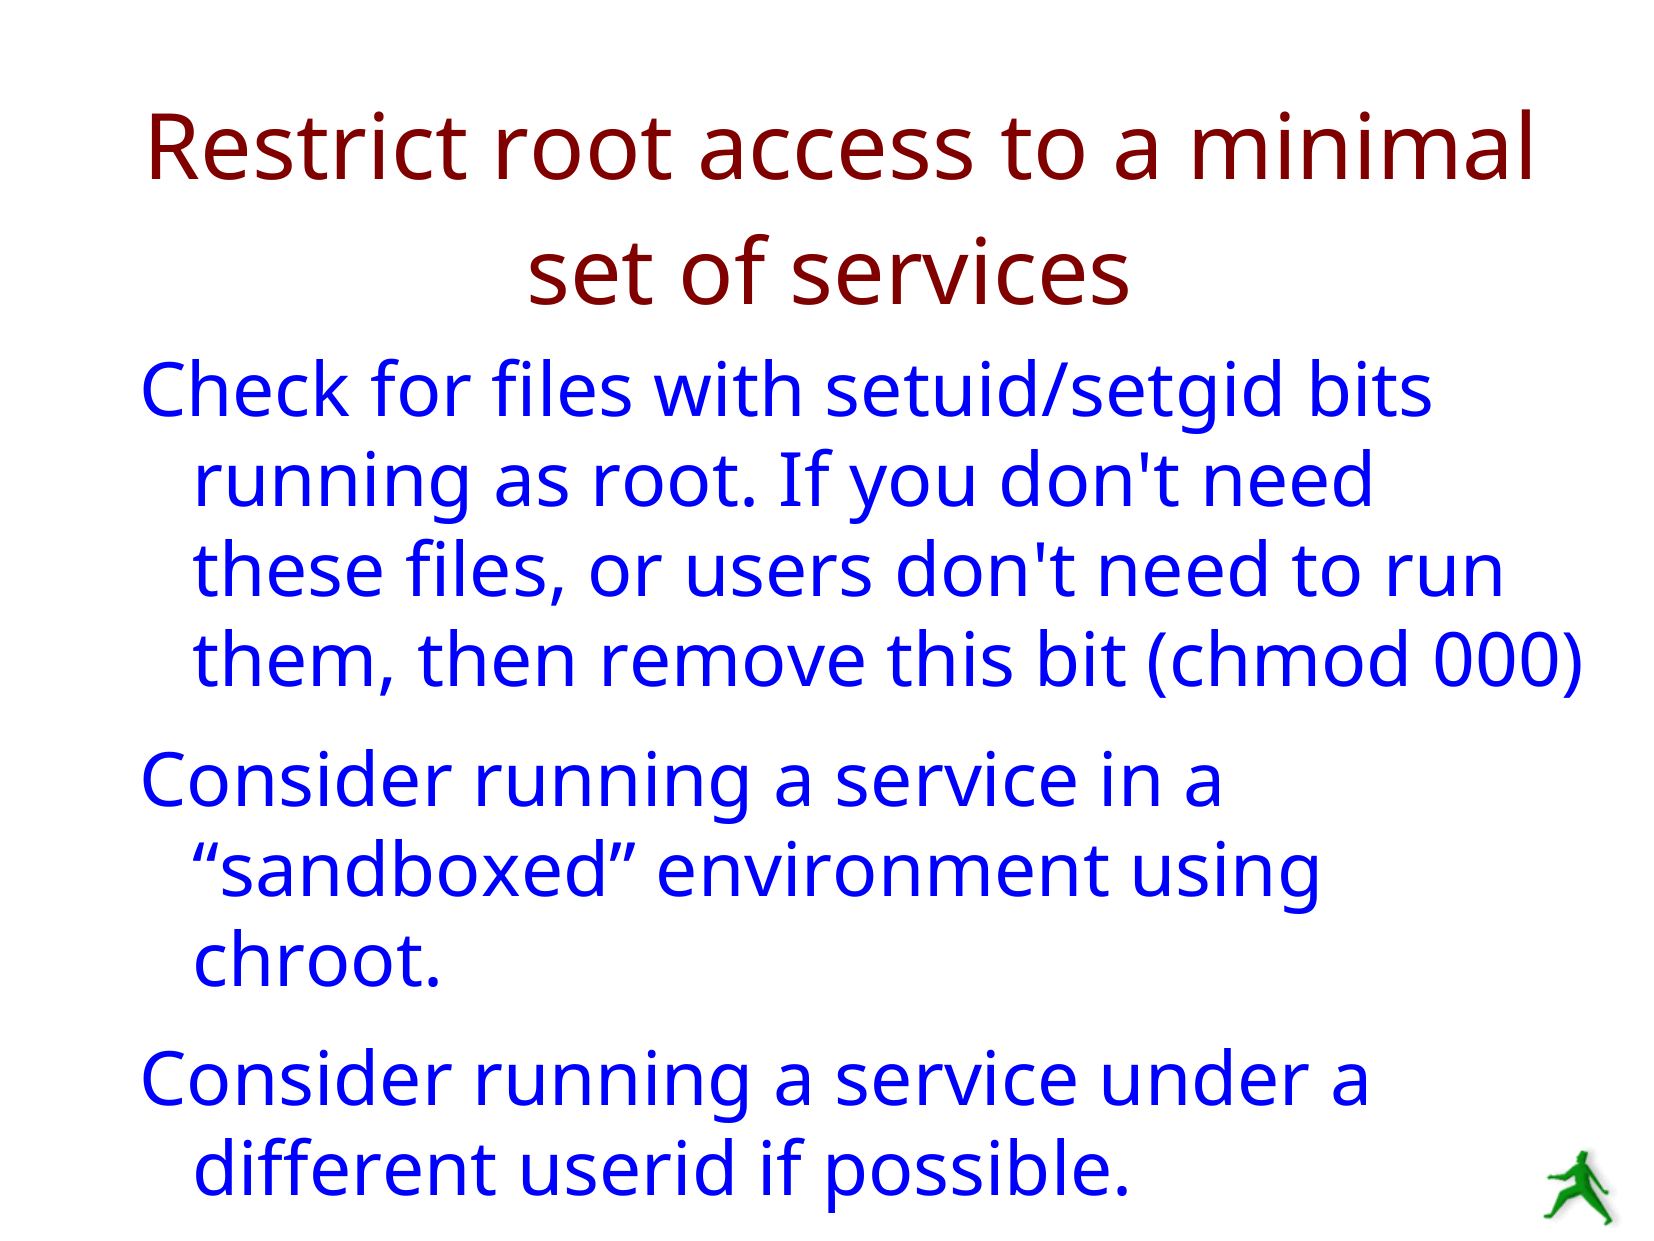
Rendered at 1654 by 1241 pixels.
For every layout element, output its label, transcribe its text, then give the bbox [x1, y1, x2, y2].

picture [1541, 1135, 1633, 1228]
list Check for files with setuid/setgid bits running as root. If you don't need these files, or users don't need to run them, then remove this bit (chmod 000) Consider running a service in a “sandboxed” environment using chroot. Consider running a service under a different userid if possible. Practical restriction tips ==> [121, 344, 1588, 1207]
title Restrict root access to a minimal set of services [87, 97, 1572, 316]
